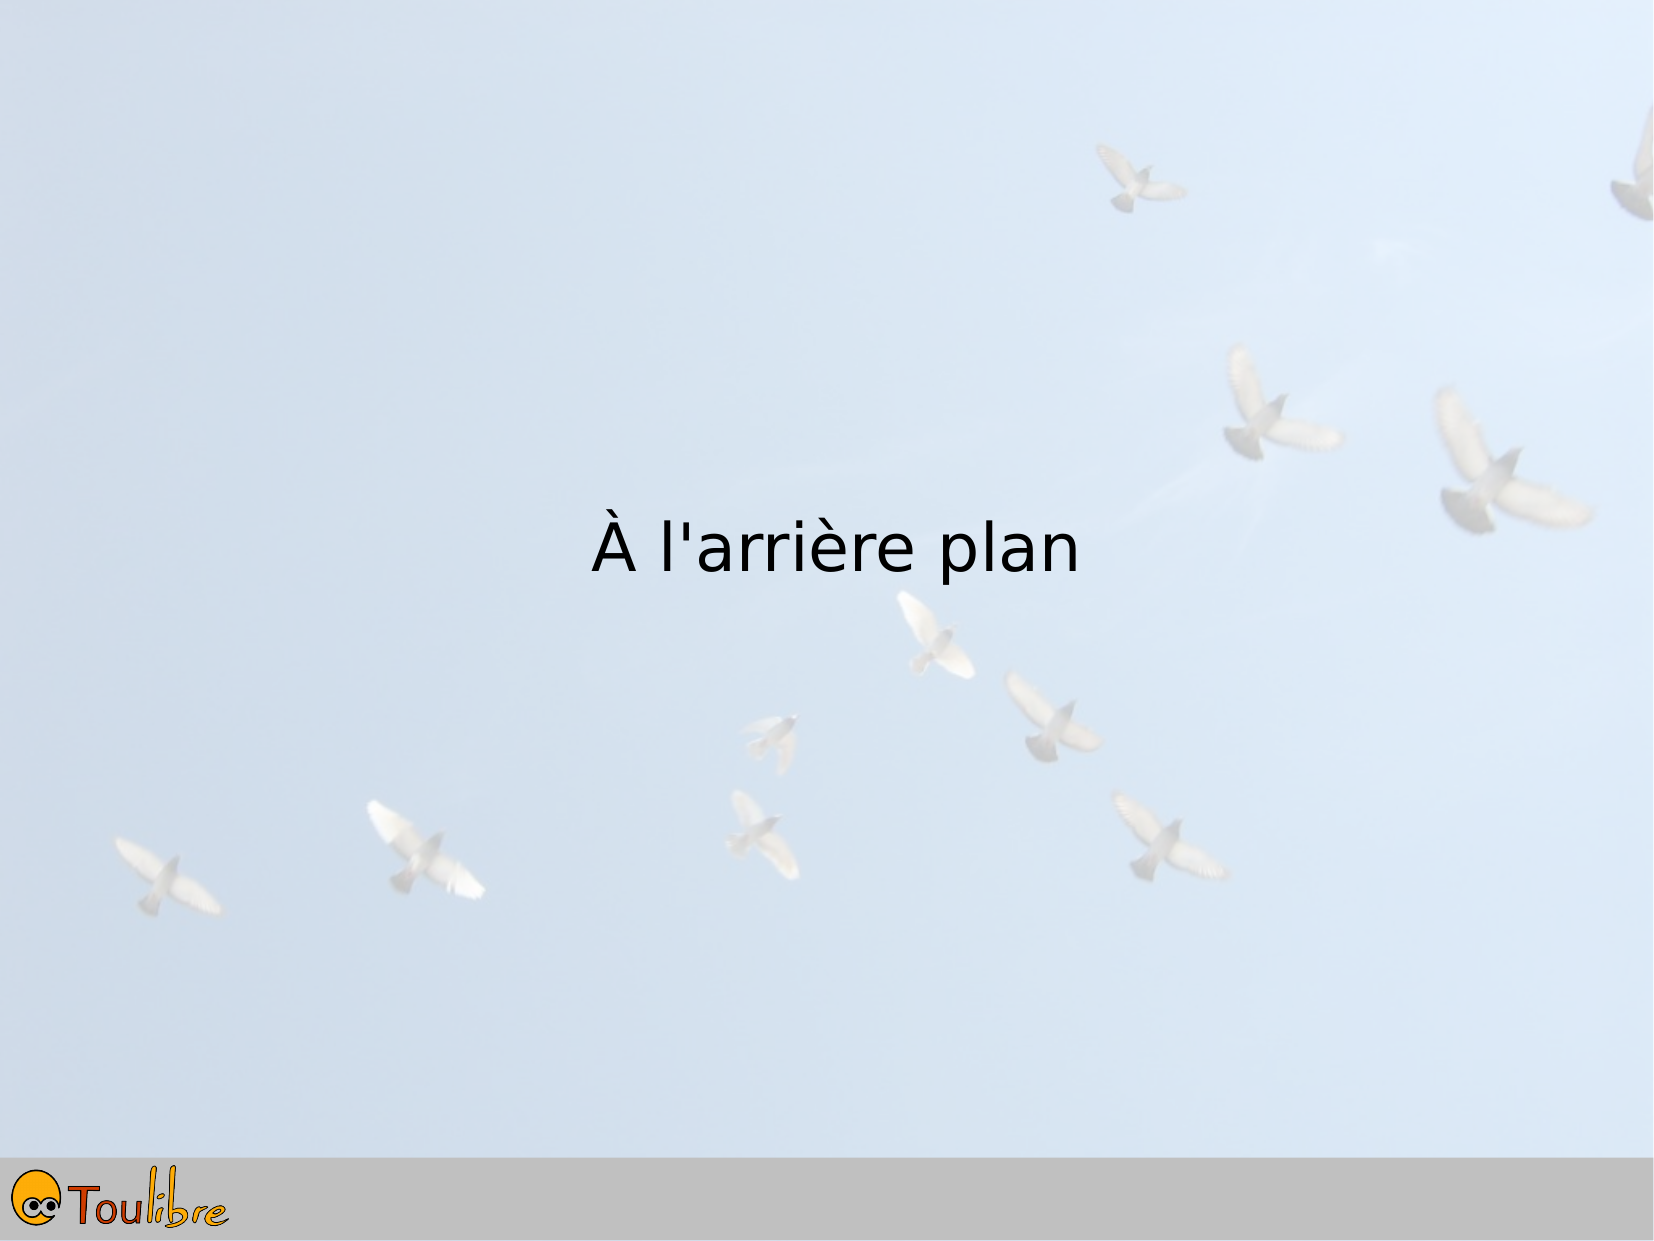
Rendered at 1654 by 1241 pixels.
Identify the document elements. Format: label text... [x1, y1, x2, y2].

picture [11, 1165, 229, 1228]
subtitle À l'arrière plan [58, 146, 1616, 951]
